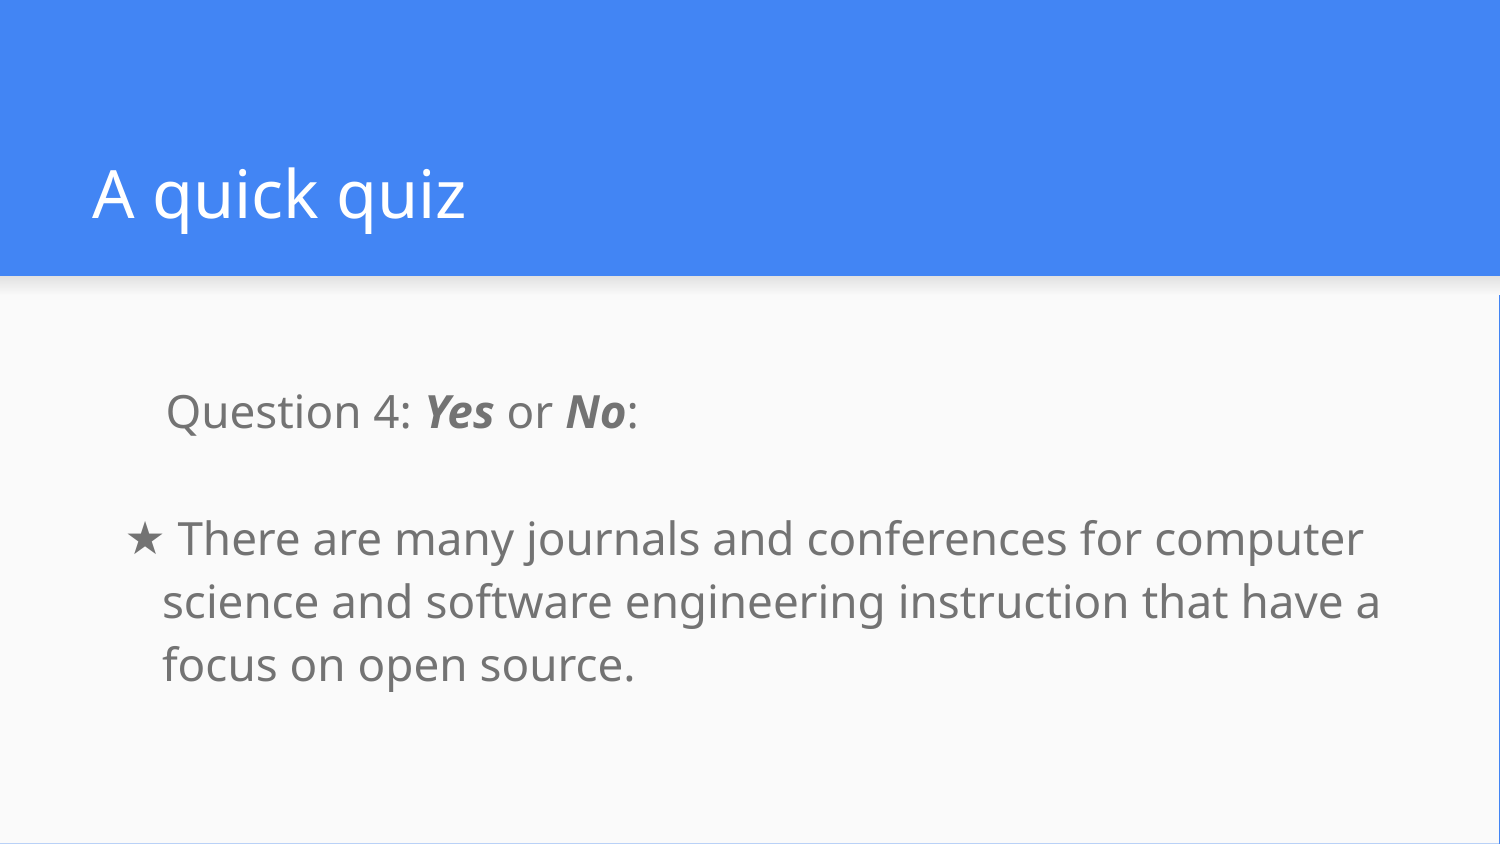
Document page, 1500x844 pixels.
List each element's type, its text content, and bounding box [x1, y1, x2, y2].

title A quick quiz [77, 121, 1427, 248]
list Question 4: Yes or No: There are many journals and conferences for computer science and software engineering instruction that have a focus on open source. [72, 359, 1421, 805]
